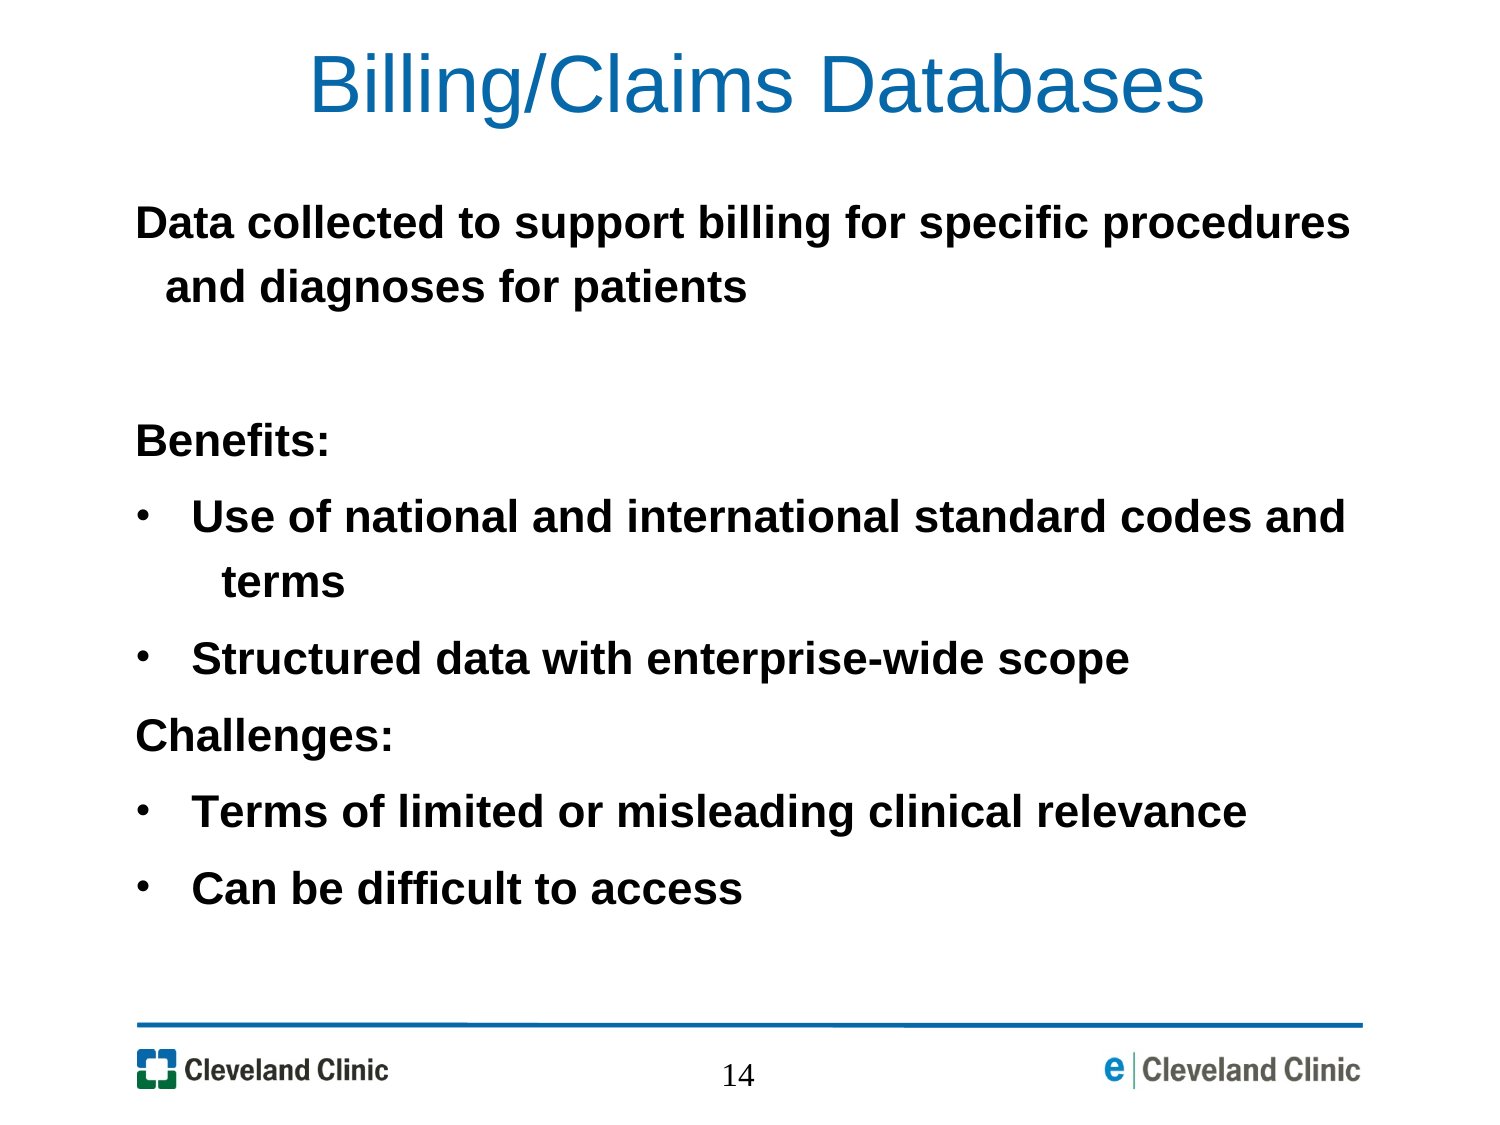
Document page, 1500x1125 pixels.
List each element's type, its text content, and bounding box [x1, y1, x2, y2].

list Data collected to support billing for specific procedures and diagnoses for patients Benefits: Use of national and international standard codes and terms Structured data with enterprise-wide scope Challenges: Terms of limited or misleading clinical relevance Can be difficult to access [112, 174, 1386, 1125]
title Billing/Claims Databases [0, 0, 1500, 144]
